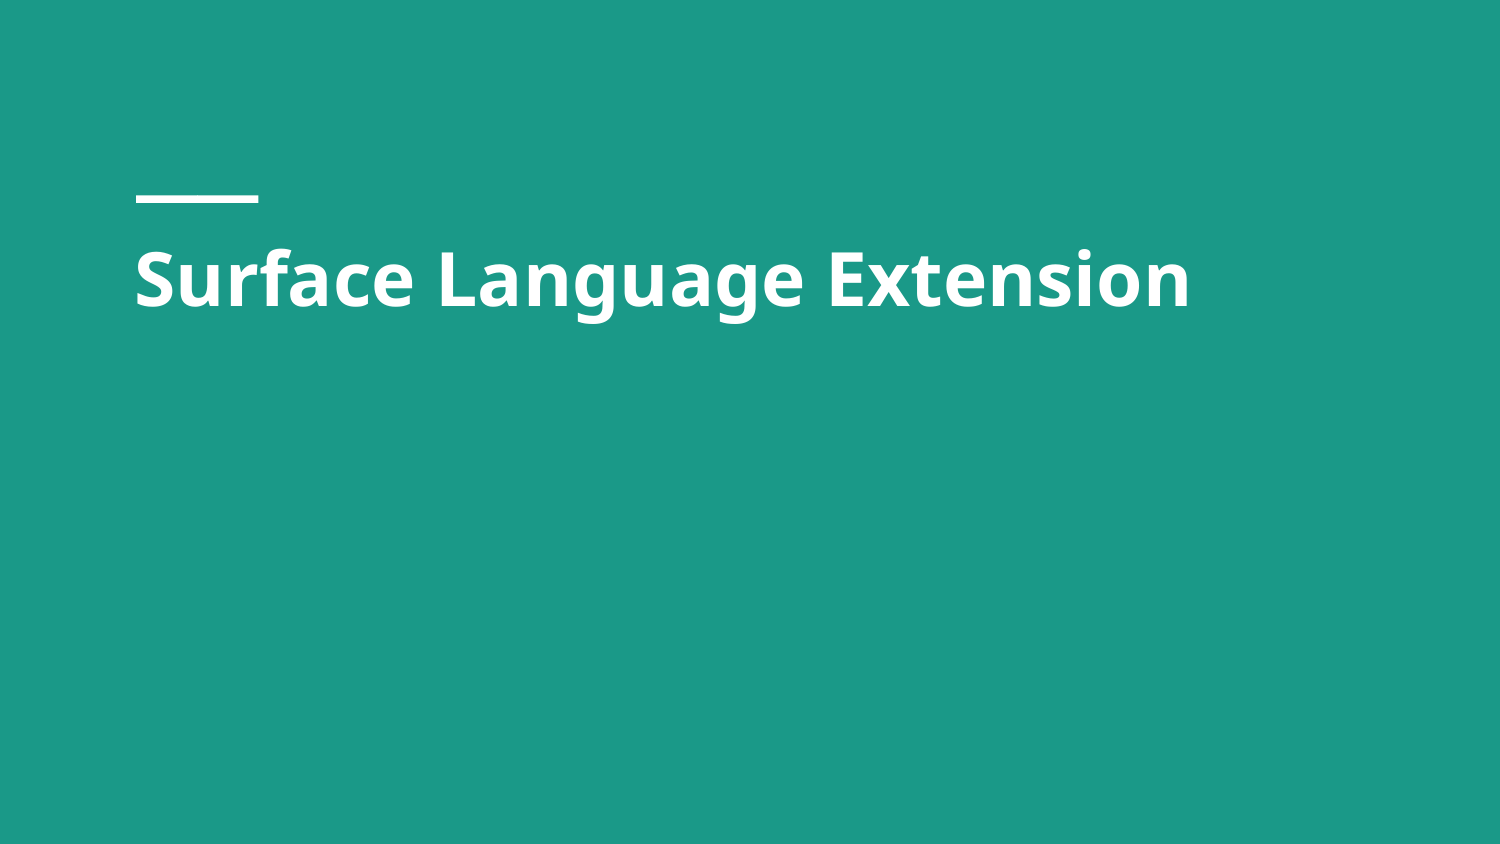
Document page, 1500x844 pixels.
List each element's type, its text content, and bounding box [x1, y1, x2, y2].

title Surface Language Extension [119, 216, 1381, 466]
